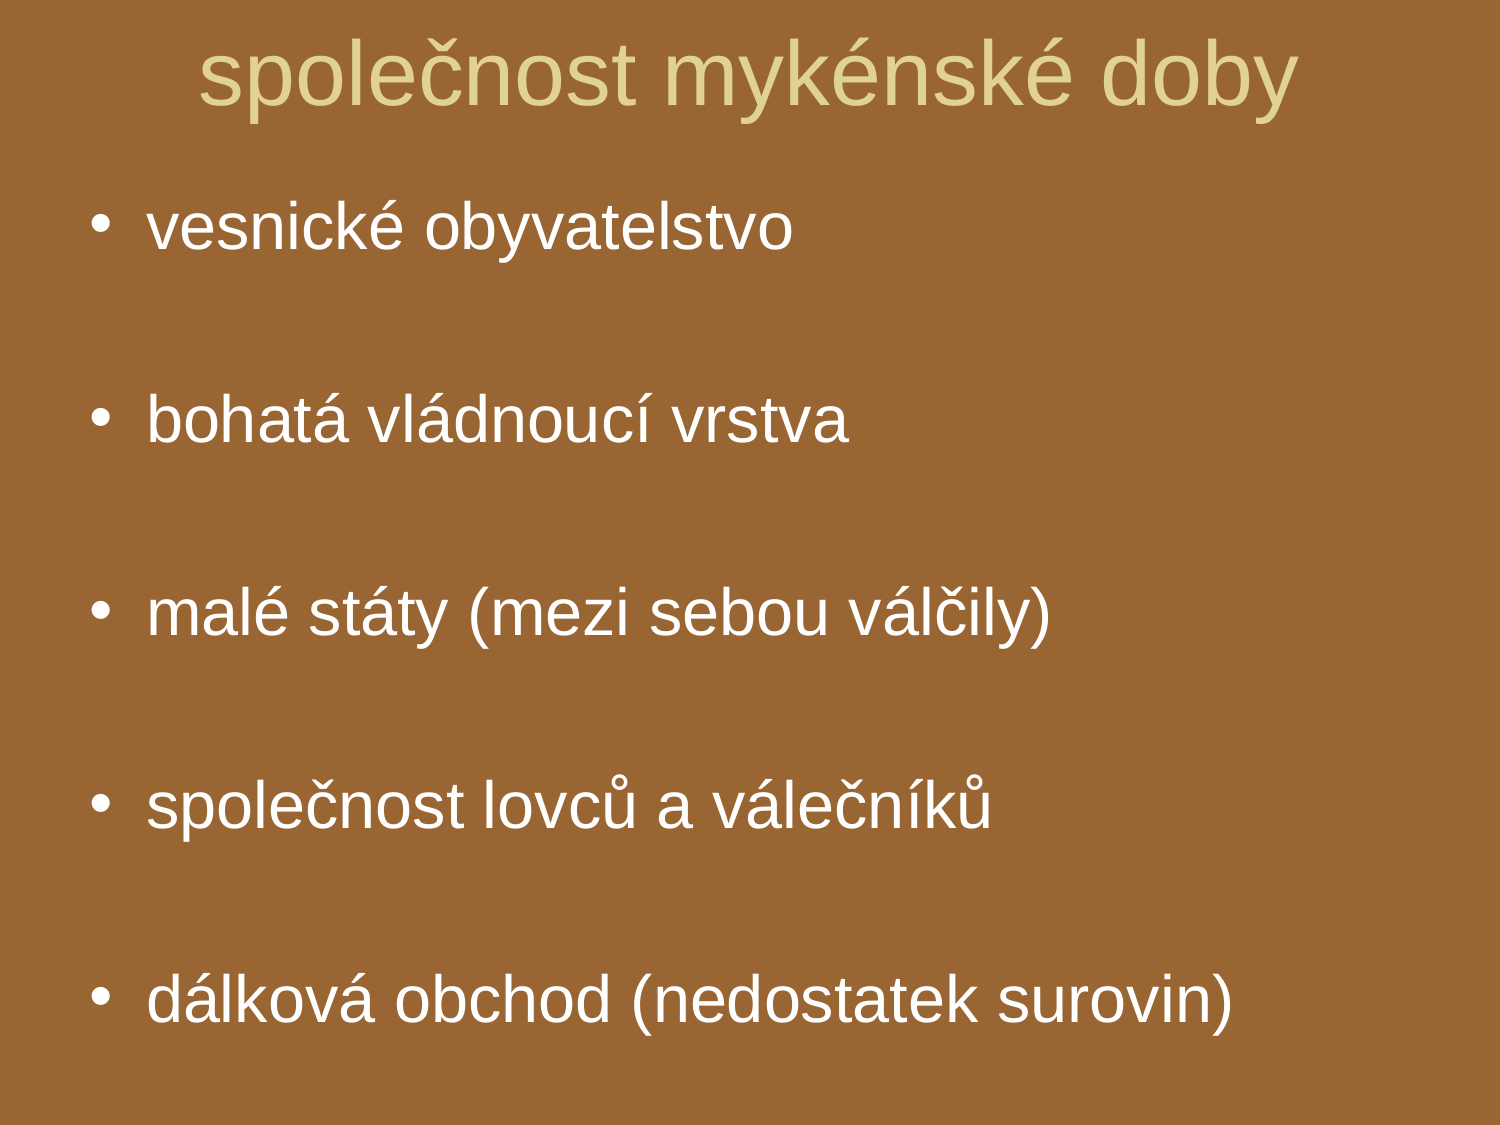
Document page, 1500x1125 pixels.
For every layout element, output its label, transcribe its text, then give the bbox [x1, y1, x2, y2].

title společnost mykénské doby [75, 0, 1426, 138]
list vesnické obyvatelstvo bohatá vládnoucí vrstva malé státy (mezi sebou válčily) společnost lovců a válečníků dálková obchod (nedostatek surovin) [75, 174, 1426, 1088]
